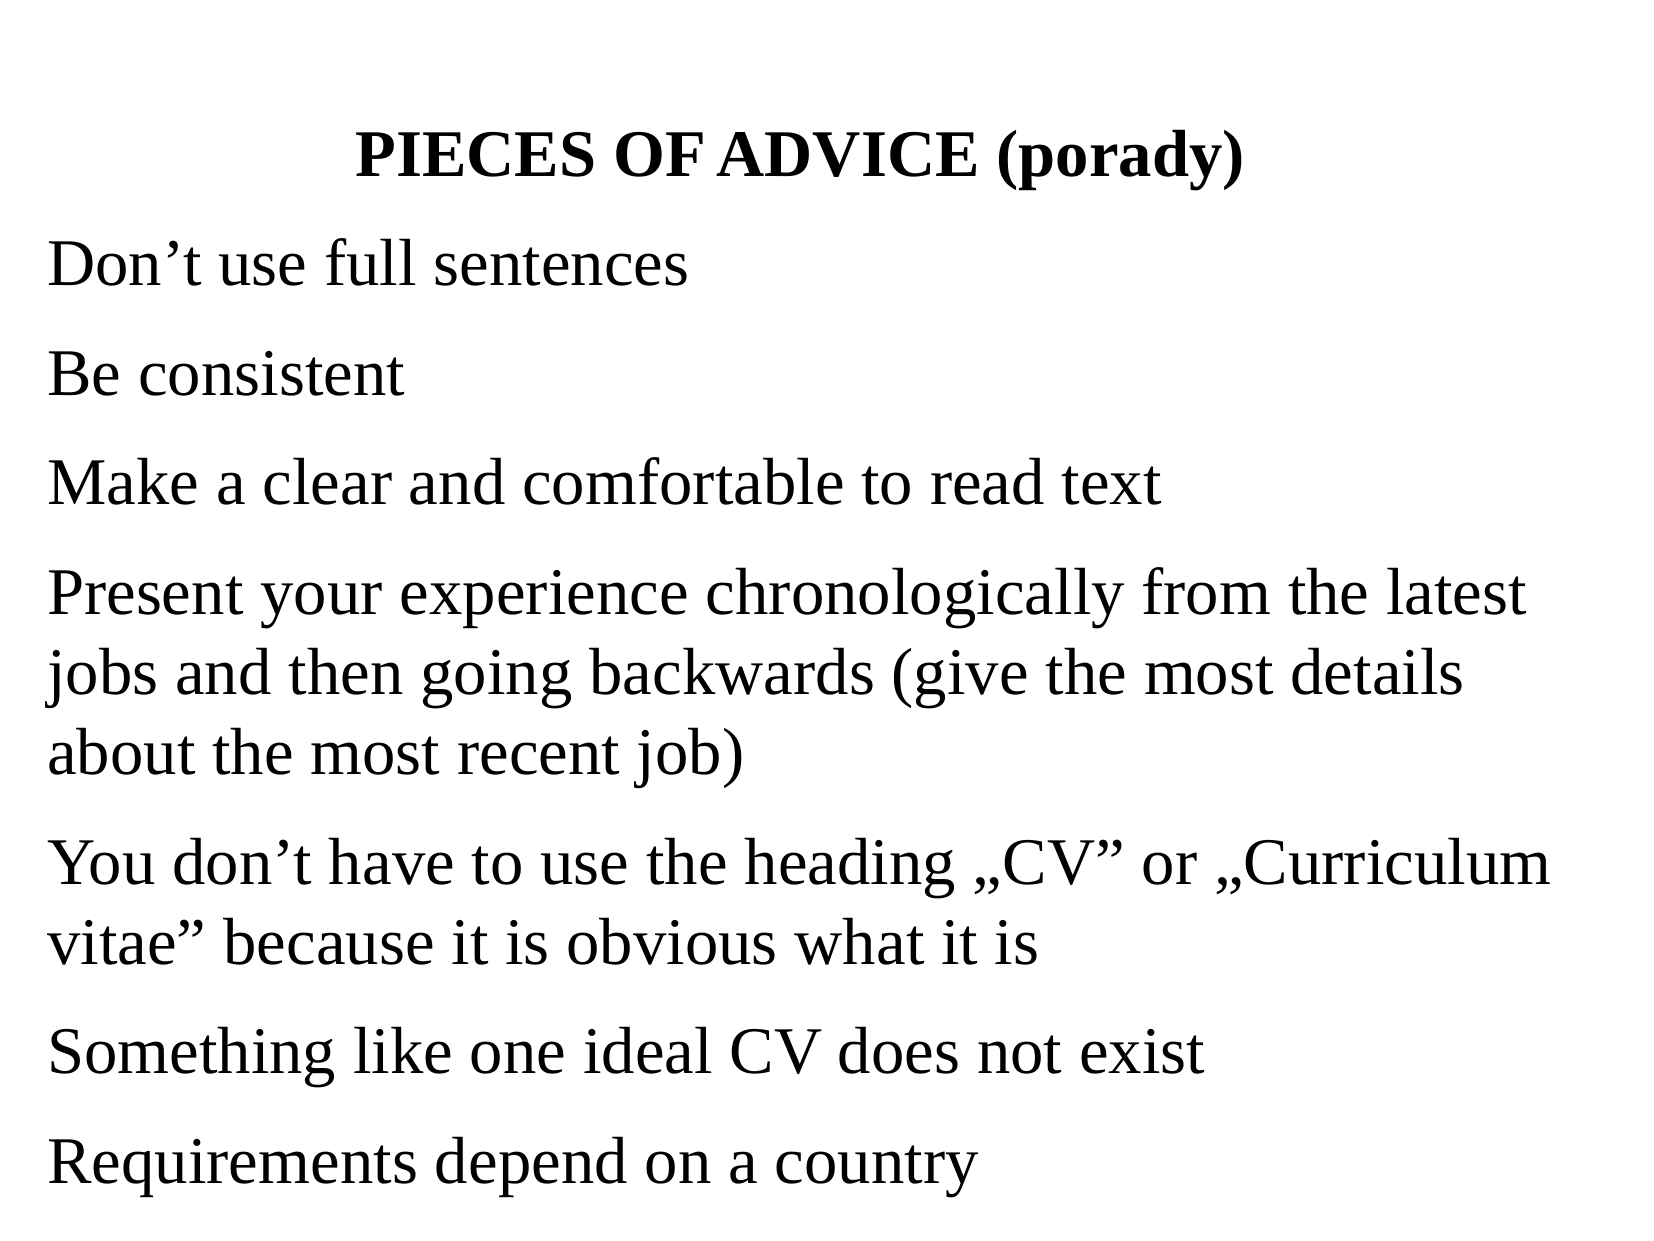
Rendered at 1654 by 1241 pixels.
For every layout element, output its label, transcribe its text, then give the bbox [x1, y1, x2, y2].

list PIECES OF ADVICE (porady) Don’t use full sentences Be consistent Make a clear and comfortable to read text Present your experience chronologically from the latest jobs and then going backwards (give the most details about the most recent job) You don’t have to use the heading „CV” or „Curriculum vitae” because it is obvious what it is Something like one ideal CV does not exist Requirements depend on a country [47, 0, 1607, 1205]
